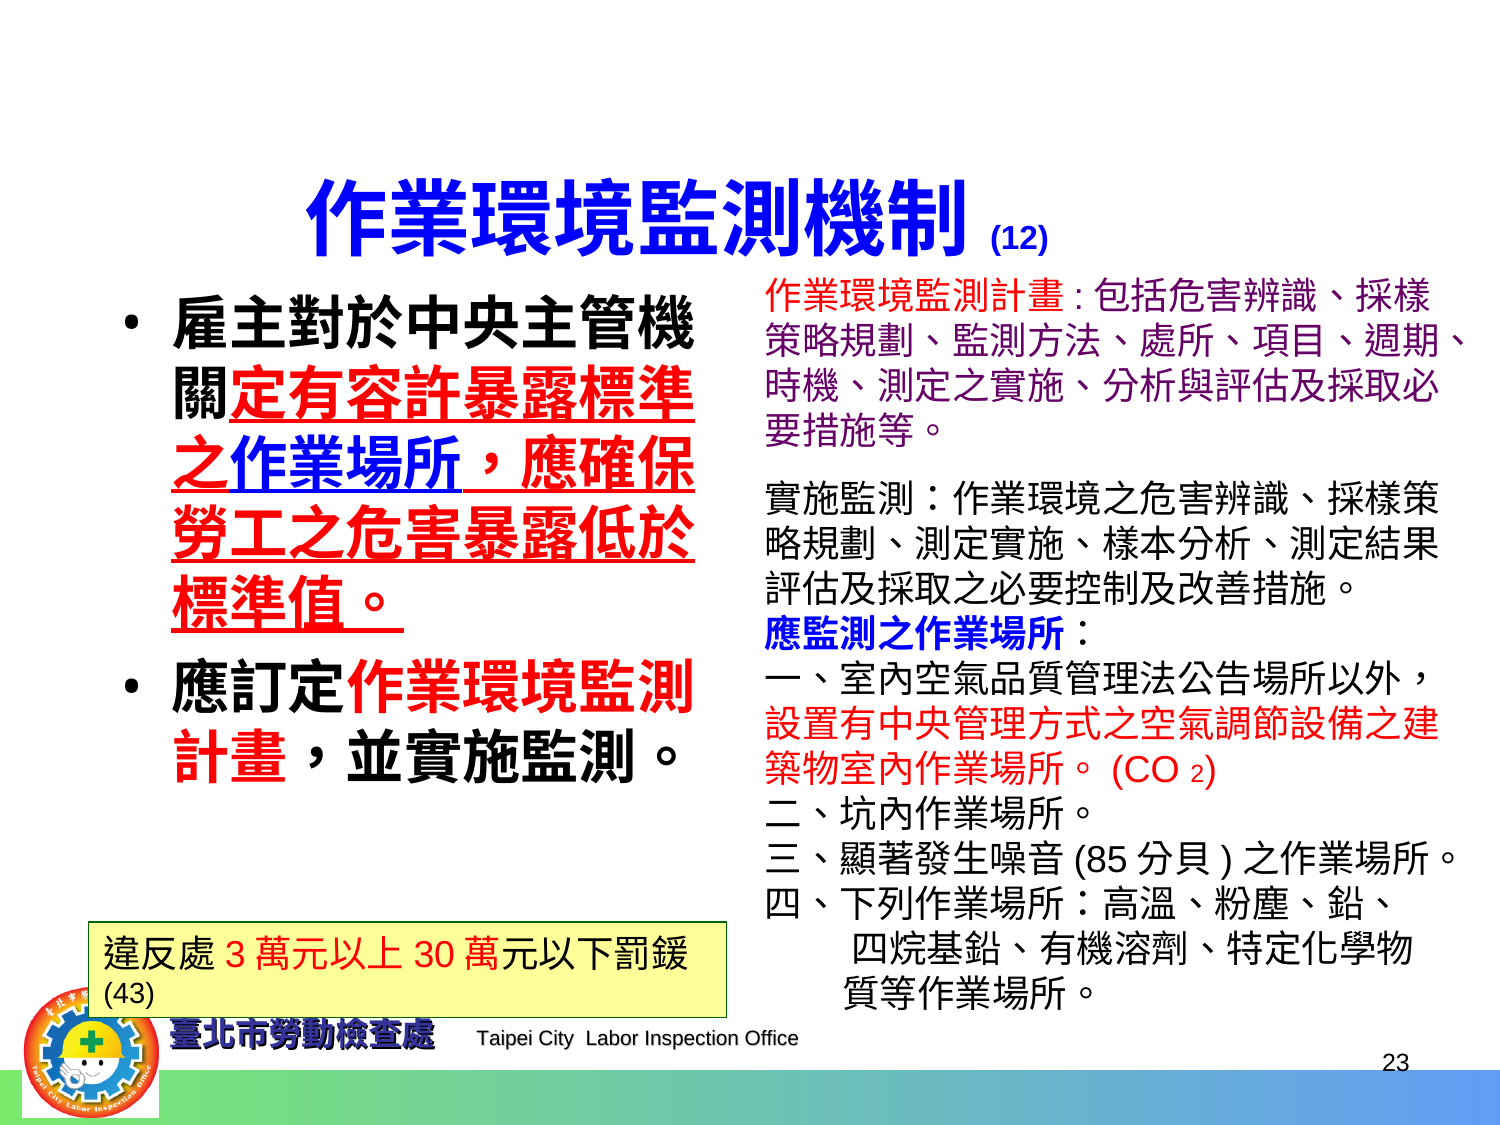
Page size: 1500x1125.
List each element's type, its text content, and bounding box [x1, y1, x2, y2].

text_box <編號> [1074, 1024, 1426, 1100]
picture [22, 987, 159, 1118]
list 雇主對於中央主管機關定有容許暴露標準之作業場所，應確保勞工之危害暴露低於標準值。 應訂定作業環境監測計畫，並實施監測。 [100, 278, 750, 888]
text_box 作業環境監測機制(12) [289, 159, 1329, 275]
text_box 違反處3萬元以上30萬元以下罰鍰(43) [88, 922, 727, 1018]
text_box 作業環境監測計畫:包括危害辨識、採樣策略規劃、監測方法、處所、項目、週期、時機、測定之實施、分析與評估及採取必要措施等。 實施監測：作業環境之危害辨識、採樣策略規劃、測定實施、樣本分析、測定結果評估及採取之必要控制及改善措施。 應監測之作業場所： 一、室內空氣品質管理法公告場所以外，設置有中央管理方式之空氣調節設備之建築物室內作業場所。(CO 2) 二、坑內作業場所。 三、顯著發生噪音(85分貝)之作業場所。 四、下列作業場所：高溫、粉塵、鉛、 四烷基鉛、有機溶劑、特定化學物 質等作業場所。 [750, 264, 1468, 1024]
